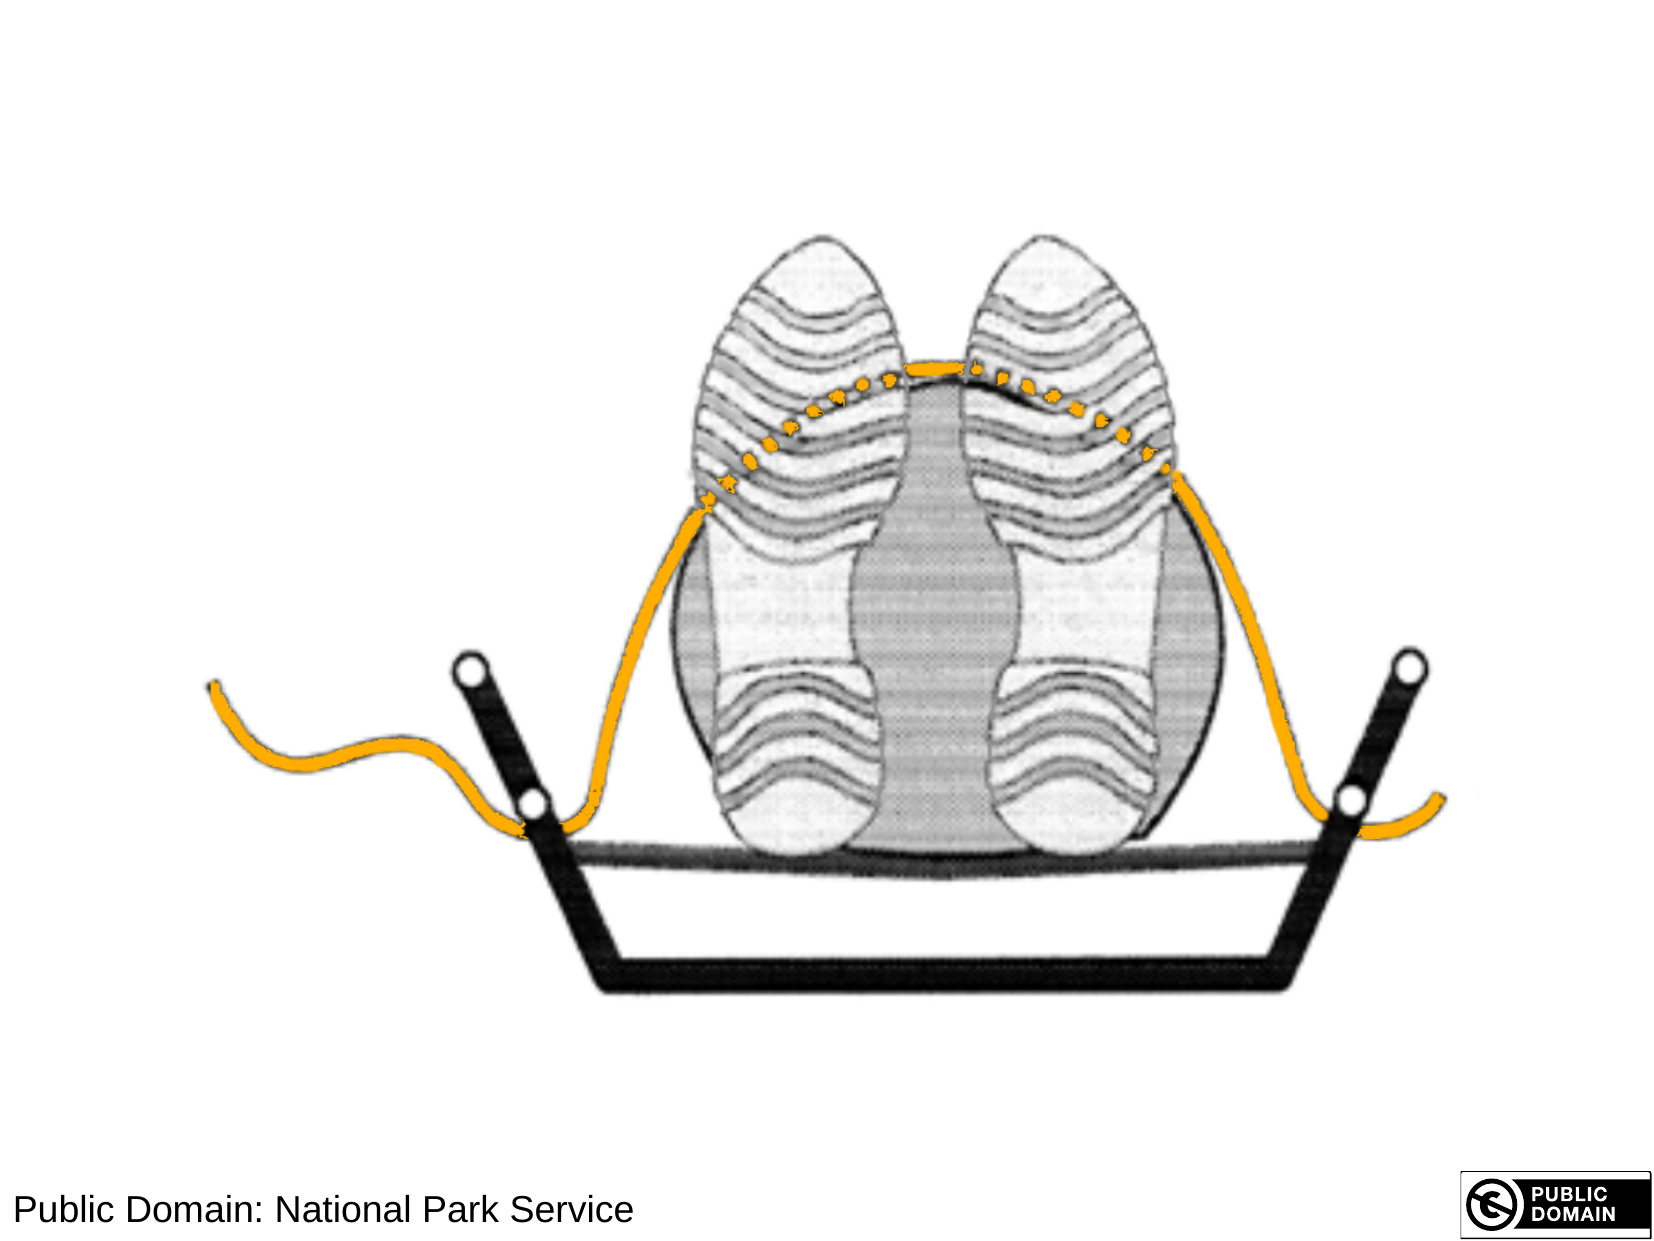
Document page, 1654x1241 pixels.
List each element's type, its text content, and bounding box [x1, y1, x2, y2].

picture [189, 214, 1479, 1004]
picture [1460, 1171, 1653, 1241]
text_box Public Domain: National Park Service [0, 1180, 650, 1238]
